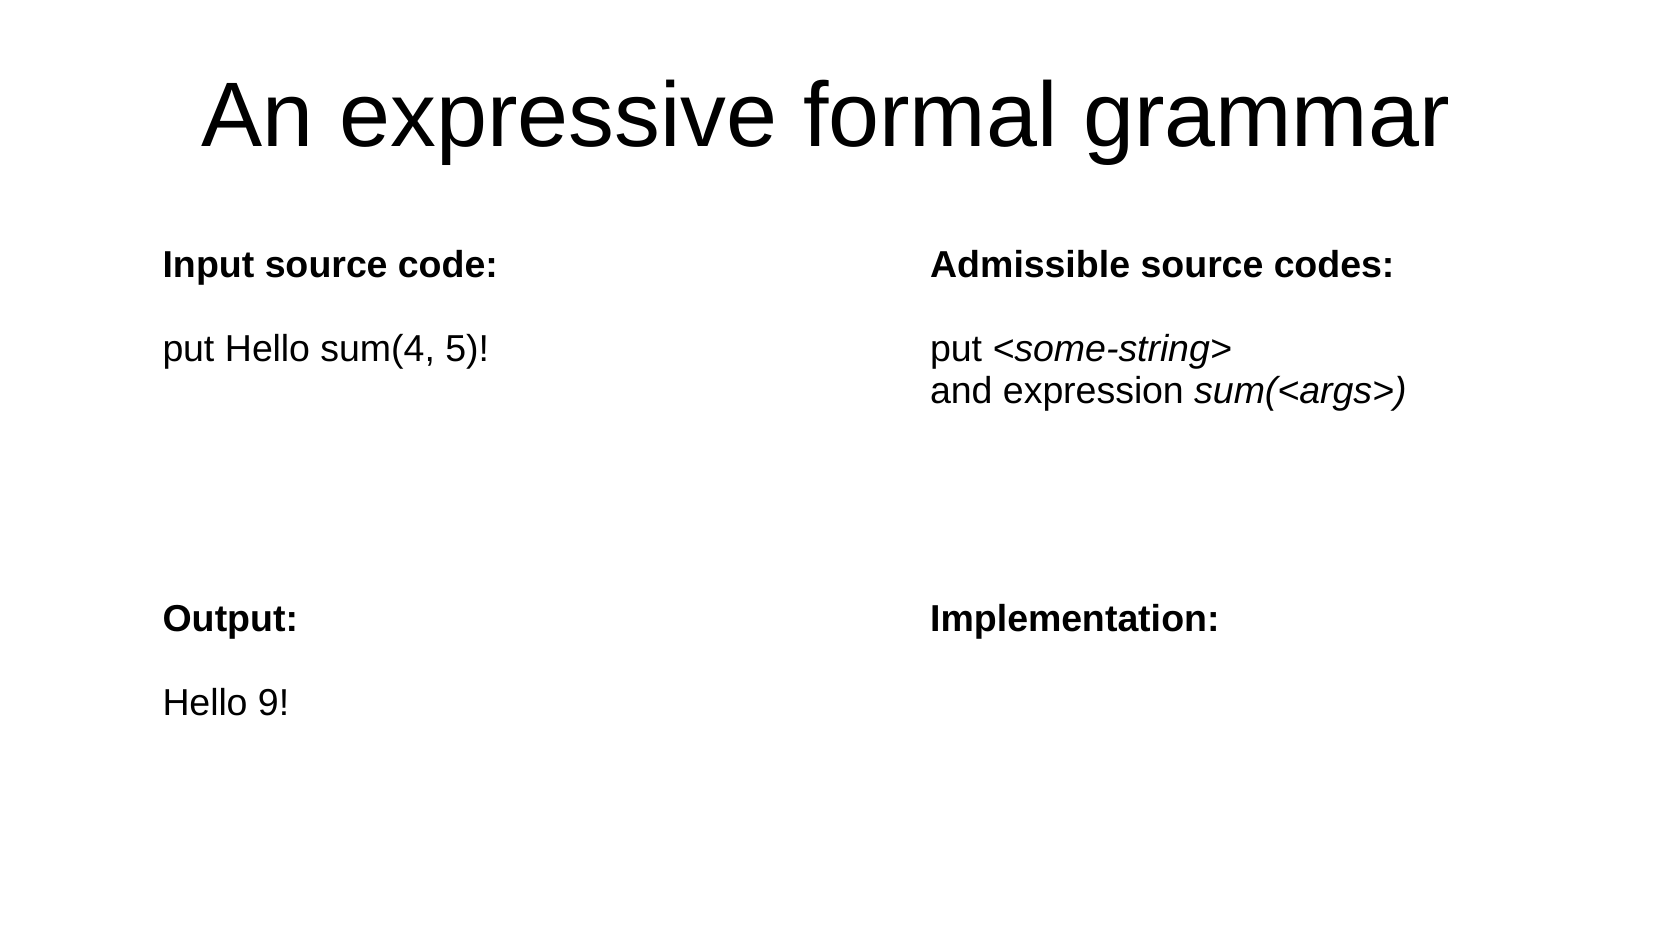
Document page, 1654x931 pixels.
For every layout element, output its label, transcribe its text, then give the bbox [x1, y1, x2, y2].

text_box Admissible source codes: put <some-string> and expression sum(<args>) [915, 236, 1447, 419]
title An expressive formal grammar [82, 37, 1571, 193]
text_box Output: Hello 9! [147, 590, 680, 732]
text_box Input source code: put Hello sum(4, 5)! [147, 236, 680, 378]
text_box Implementation: [915, 590, 1654, 931]
